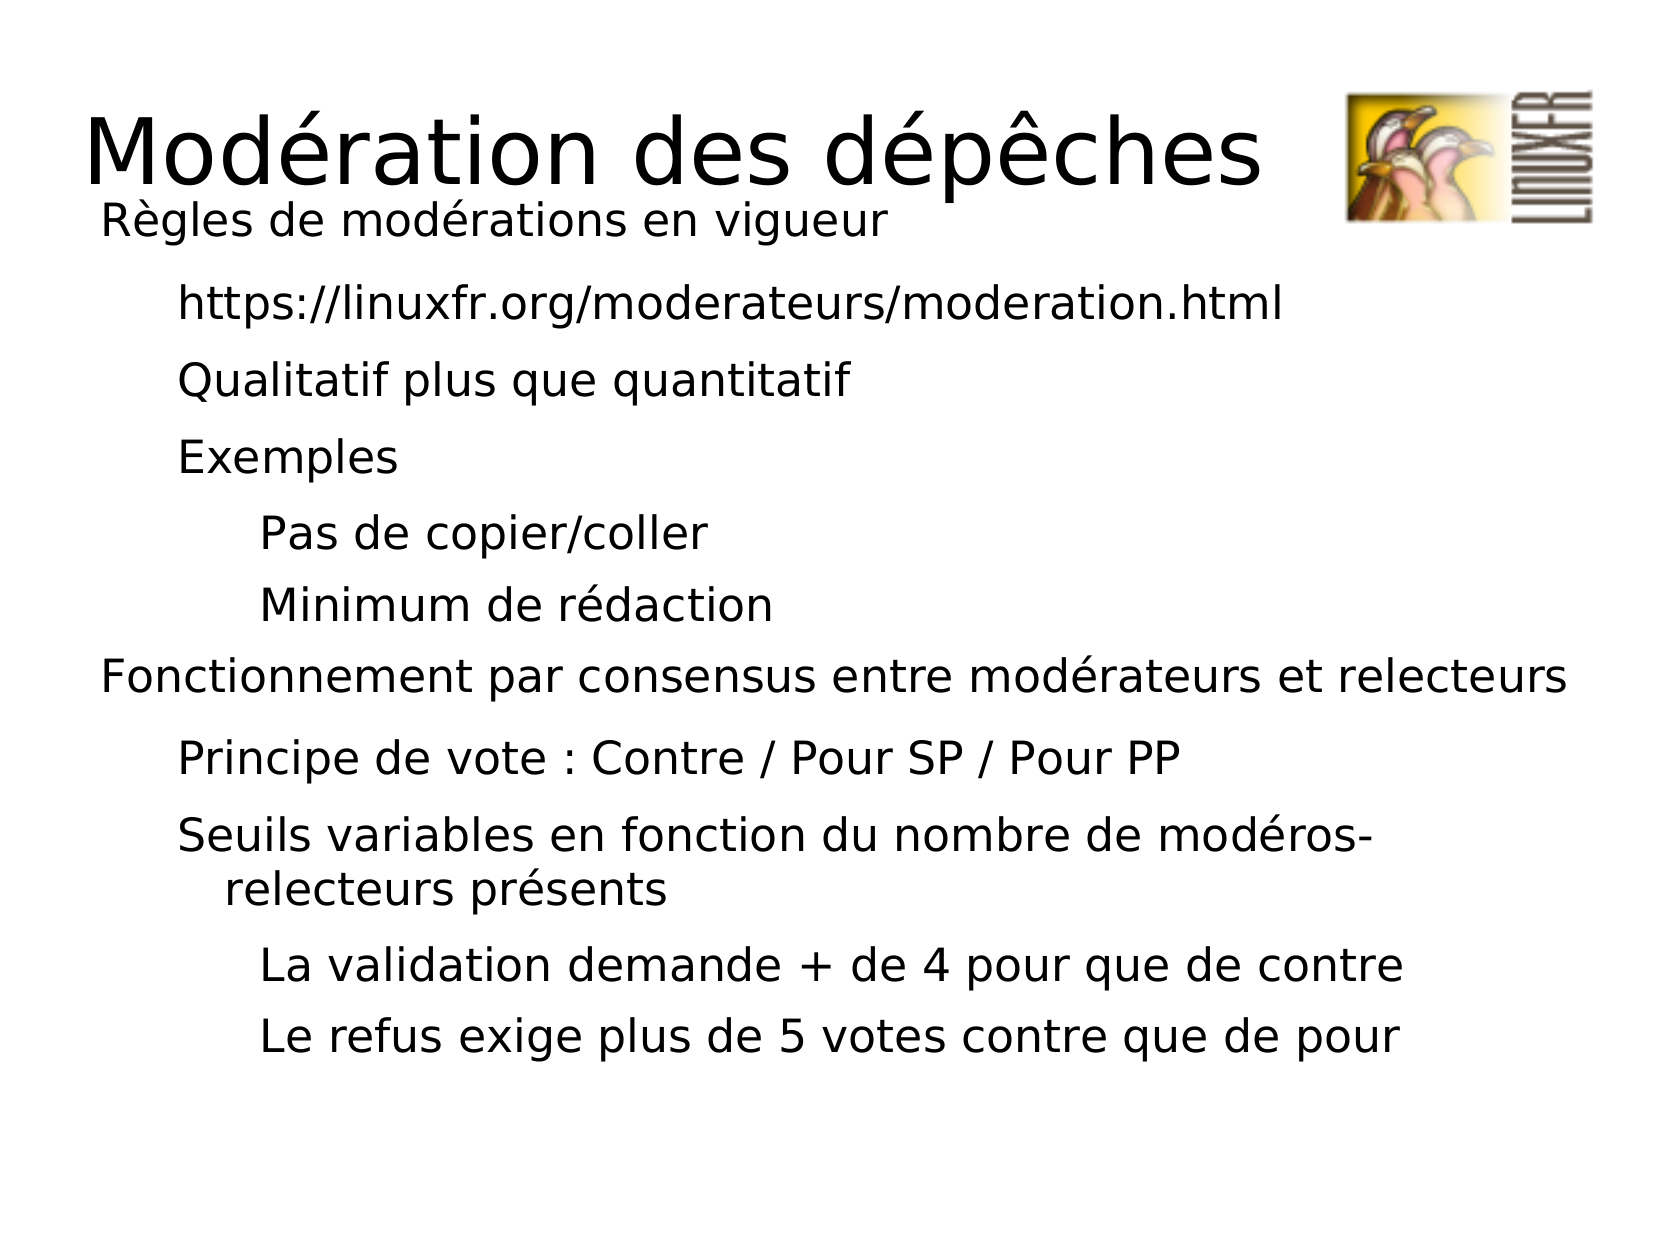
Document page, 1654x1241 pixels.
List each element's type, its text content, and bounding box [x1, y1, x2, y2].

title Modération des dépêches [82, 49, 1270, 194]
picture [1341, 88, 1601, 229]
list Règles de modérations en vigueur https://linuxfr.org/moderateurs/moderation.html Qualitatif plus que quantitatif Exemples Pas de copier/coller Minimum de rédaction Fonctionnement par consensus entre modérateurs et relecteurs Principe de vote : Contre / Pour SP / Pour PP Seuils variables en fonction du nombre de modéros-relecteurs présents La validation demande + de 4 pour que de contre Le refus exige plus de 5 votes contre que de pour [82, 194, 1571, 1117]
